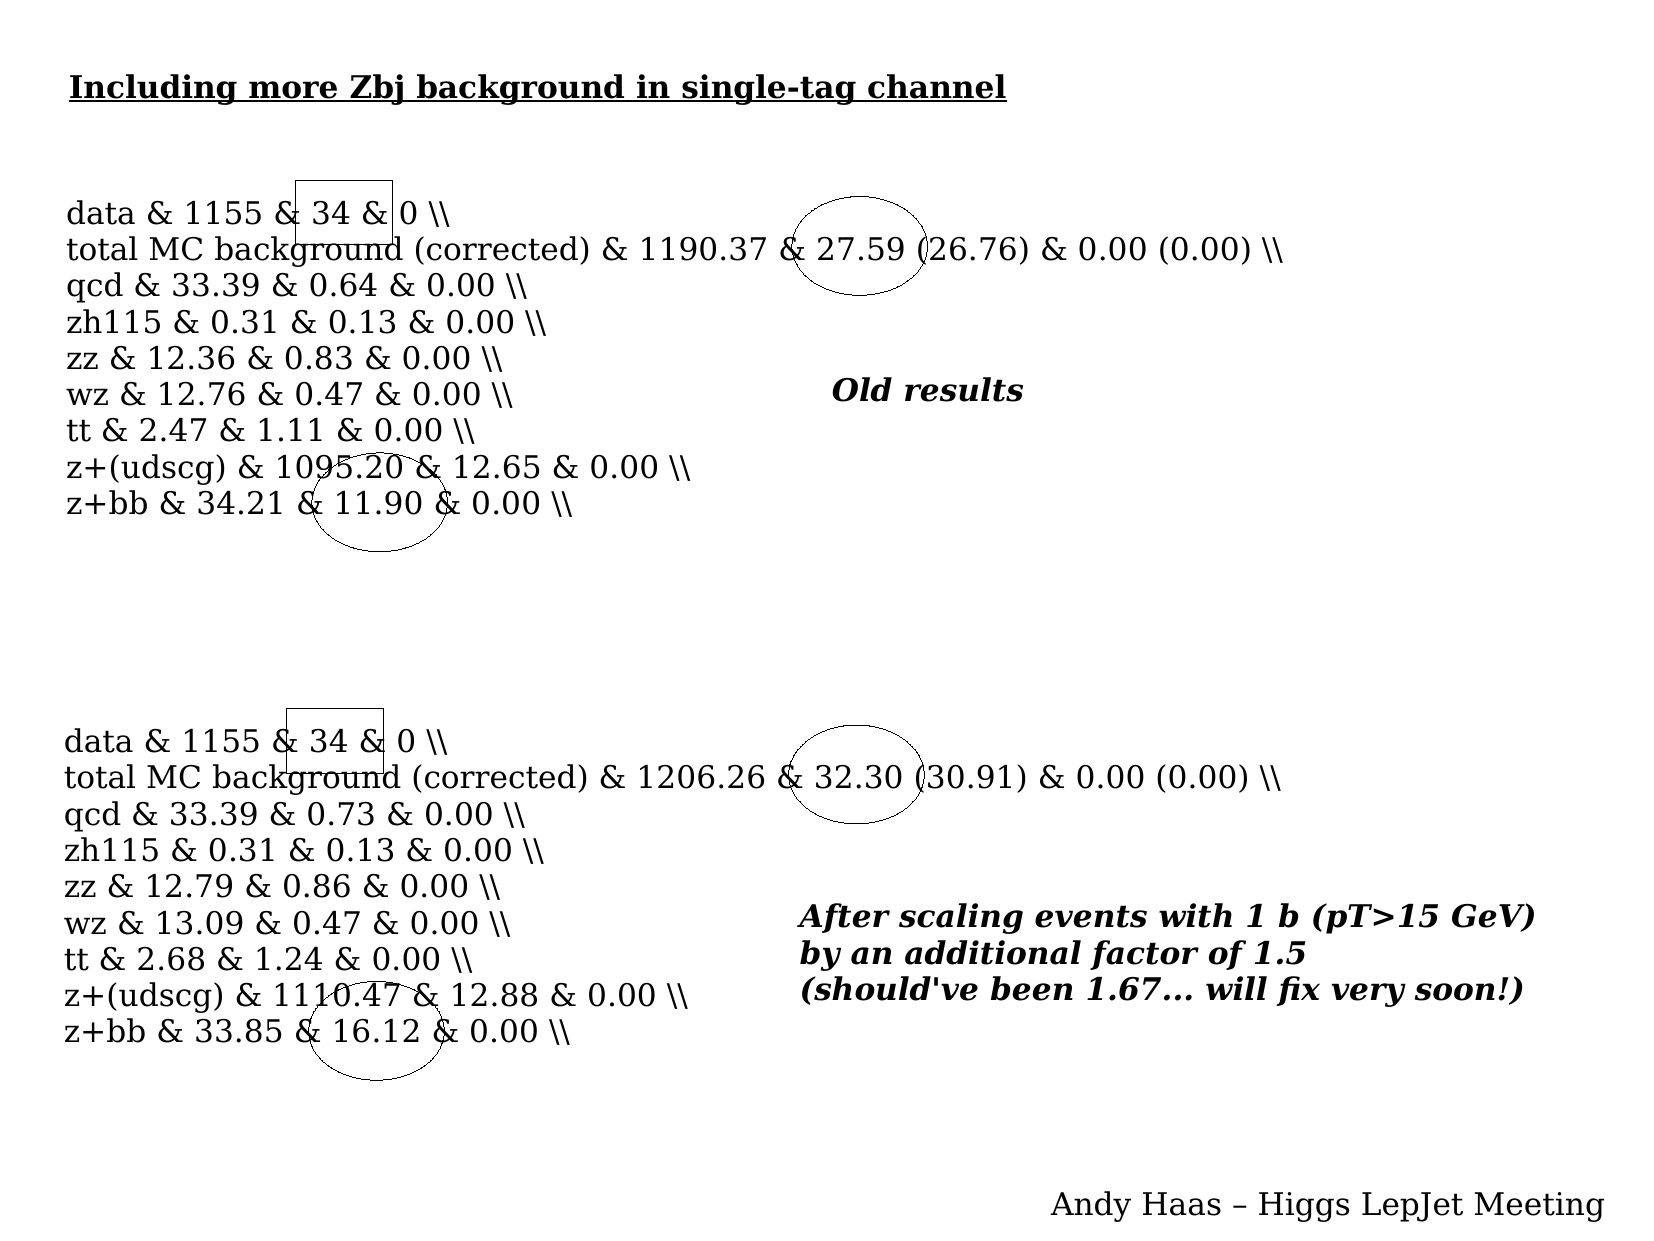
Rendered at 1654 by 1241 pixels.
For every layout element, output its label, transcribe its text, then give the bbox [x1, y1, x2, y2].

text_box data & 1155 & 34 & 0 \\ total MC background (corrected) & 1190.37 & 27.59 (26.76) & 0.00 (0.00) \\ qcd & 33.39 & 0.64 & 0.00 \\ zh115 & 0.31 & 0.13 & 0.00 \\ zz & 12.36 & 0.83 & 0.00 \\ wz & 12.76 & 0.47 & 0.00 \\ tt & 2.47 & 1.11 & 0.00 \\ z+(udscg) & 1095.20 & 12.65 & 0.00 \\ z+bb & 34.21 & 11.90 & 0.00 \\ [66, 195, 1286, 522]
text_box data & 1155 & 34 & 0 \\ total MC background (corrected) & 1206.26 & 32.30 (30.91) & 0.00 (0.00) \\ qcd & 33.39 & 0.73 & 0.00 \\ zh115 & 0.31 & 0.13 & 0.00 \\ zz & 12.79 & 0.86 & 0.00 \\ wz & 13.09 & 0.47 & 0.00 \\ tt & 2.68 & 1.24 & 0.00 \\ z+(udscg) & 1110.47 & 12.88 & 0.00 \\ z+bb & 33.85 & 16.12 & 0.00 \\ [63, 723, 1283, 1051]
text_box Old results [831, 372, 1025, 409]
text_box After scaling events with 1 b (pT>15 GeV) by an additional factor of 1.5 (should've been 1.67... will fix very soon!) [799, 898, 1539, 1009]
text_box Including more Zbj background in single-tag channel [68, 68, 1008, 106]
